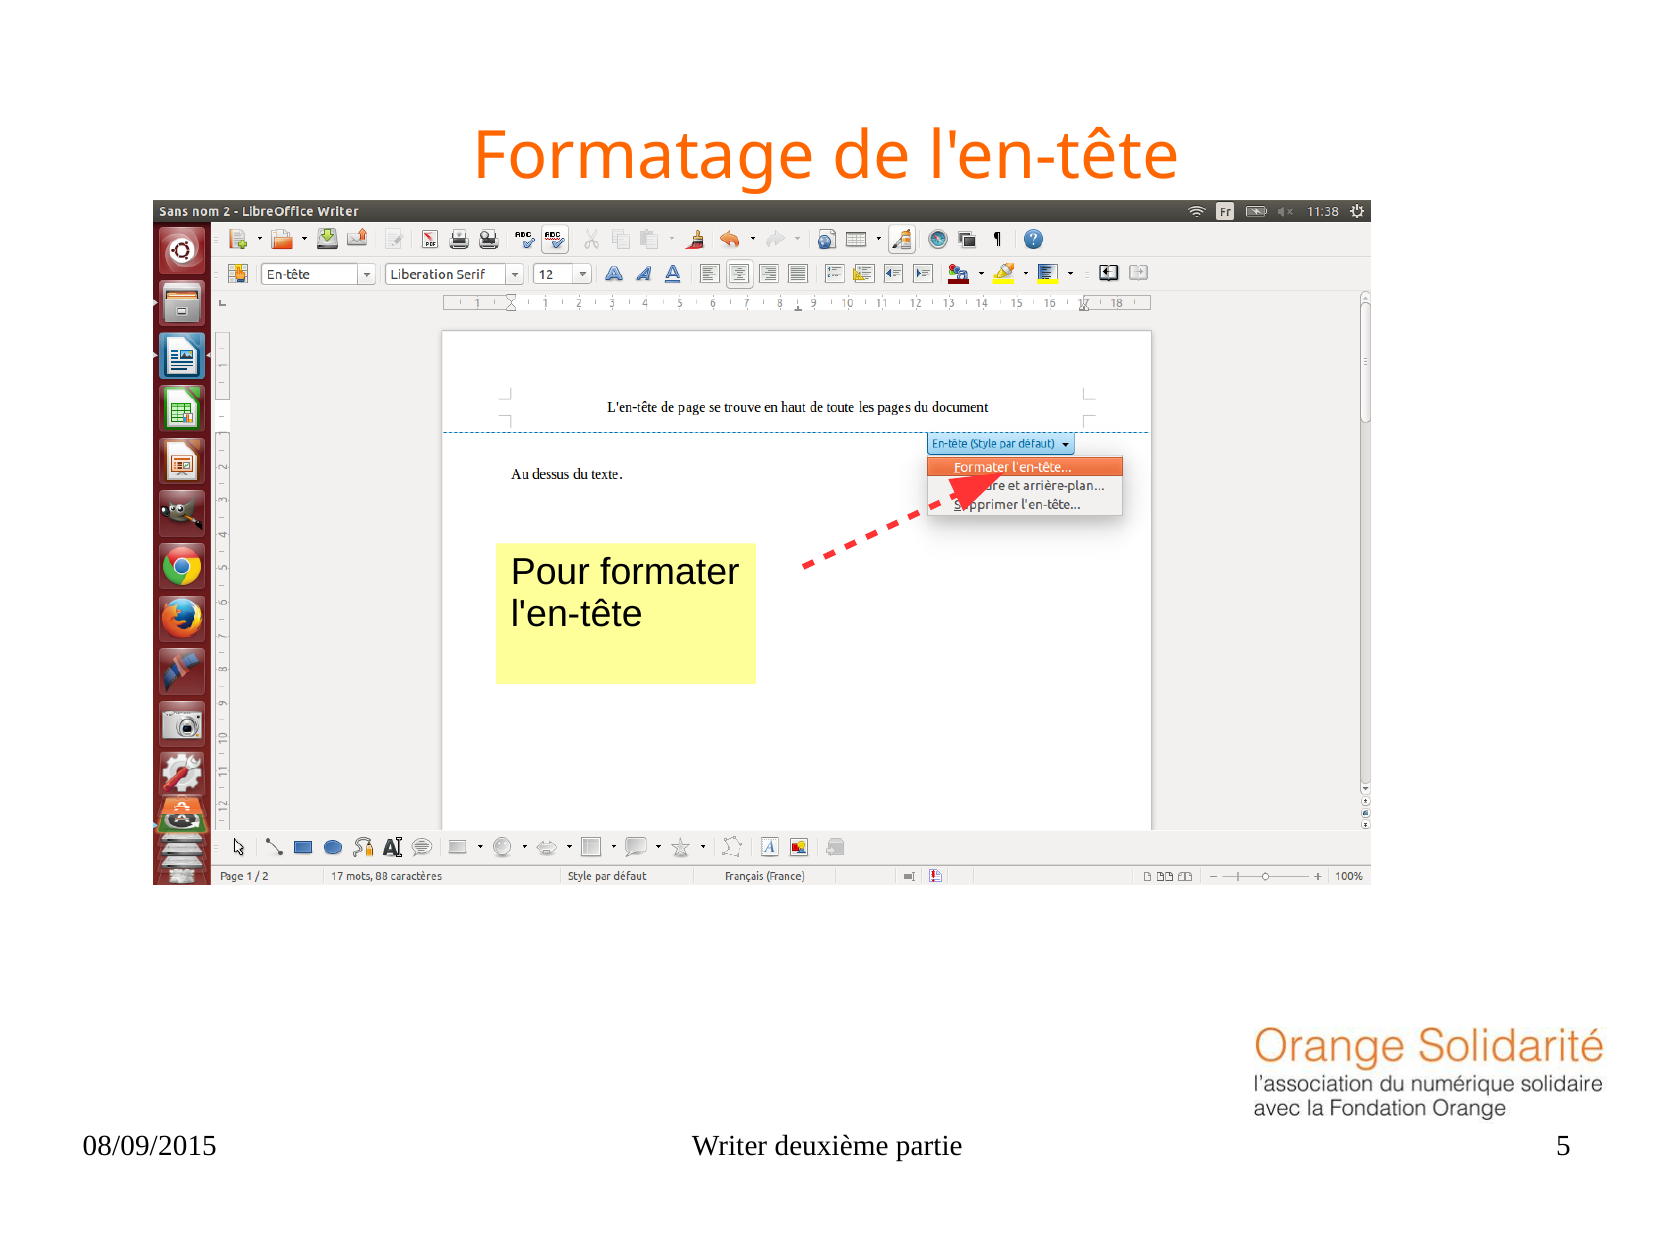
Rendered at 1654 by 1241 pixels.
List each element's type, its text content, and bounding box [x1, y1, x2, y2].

picture [1254, 1027, 1607, 1126]
title Formatage de l'en-tête [82, 49, 1571, 257]
text_box Pour formater l'en-tête [496, 543, 756, 685]
picture [153, 200, 1371, 885]
